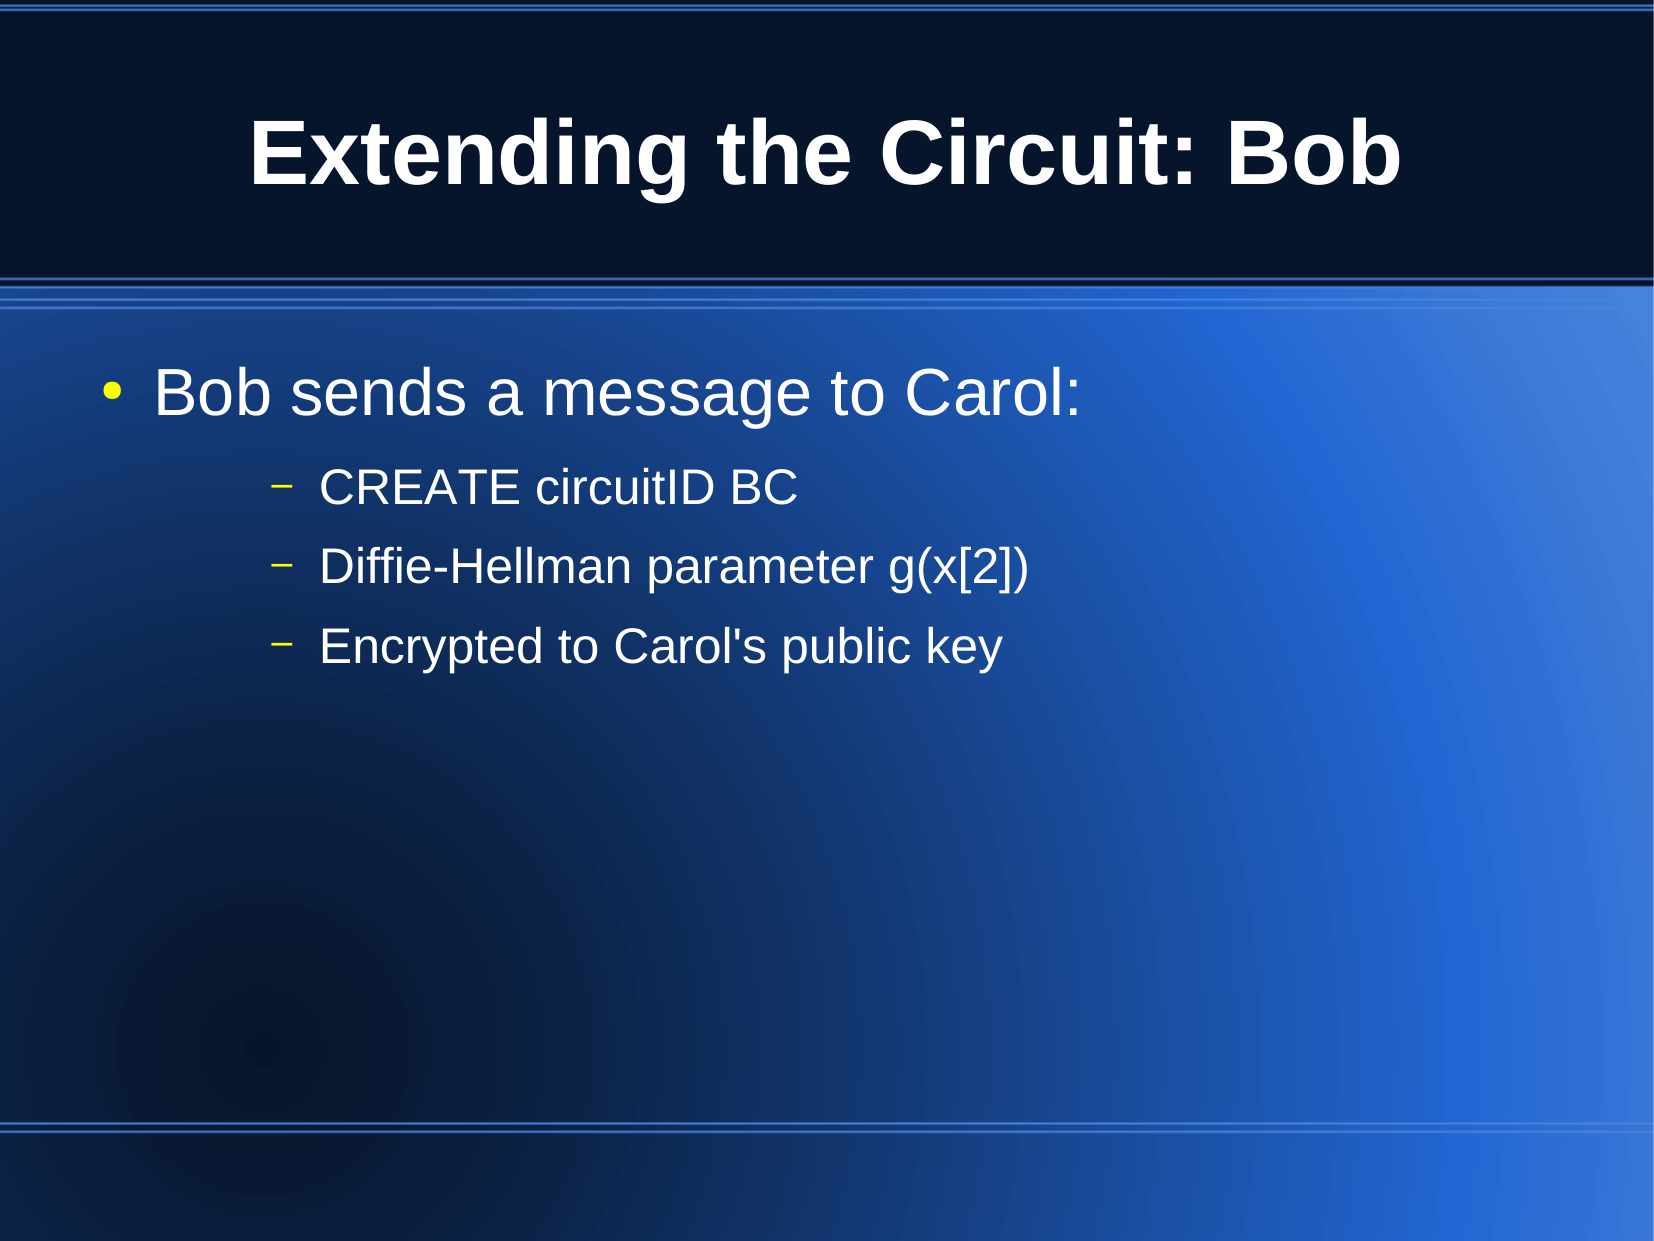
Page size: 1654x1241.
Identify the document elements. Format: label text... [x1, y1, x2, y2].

title Extending the Circuit: Bob [82, 56, 1571, 250]
list Bob sends a message to Carol: CREATE circuitID BC Diffie-Hellman parameter g(x[2]) Encrypted to Carol's public key [82, 355, 1571, 1043]
picture [0, 0, 1654, 1241]
